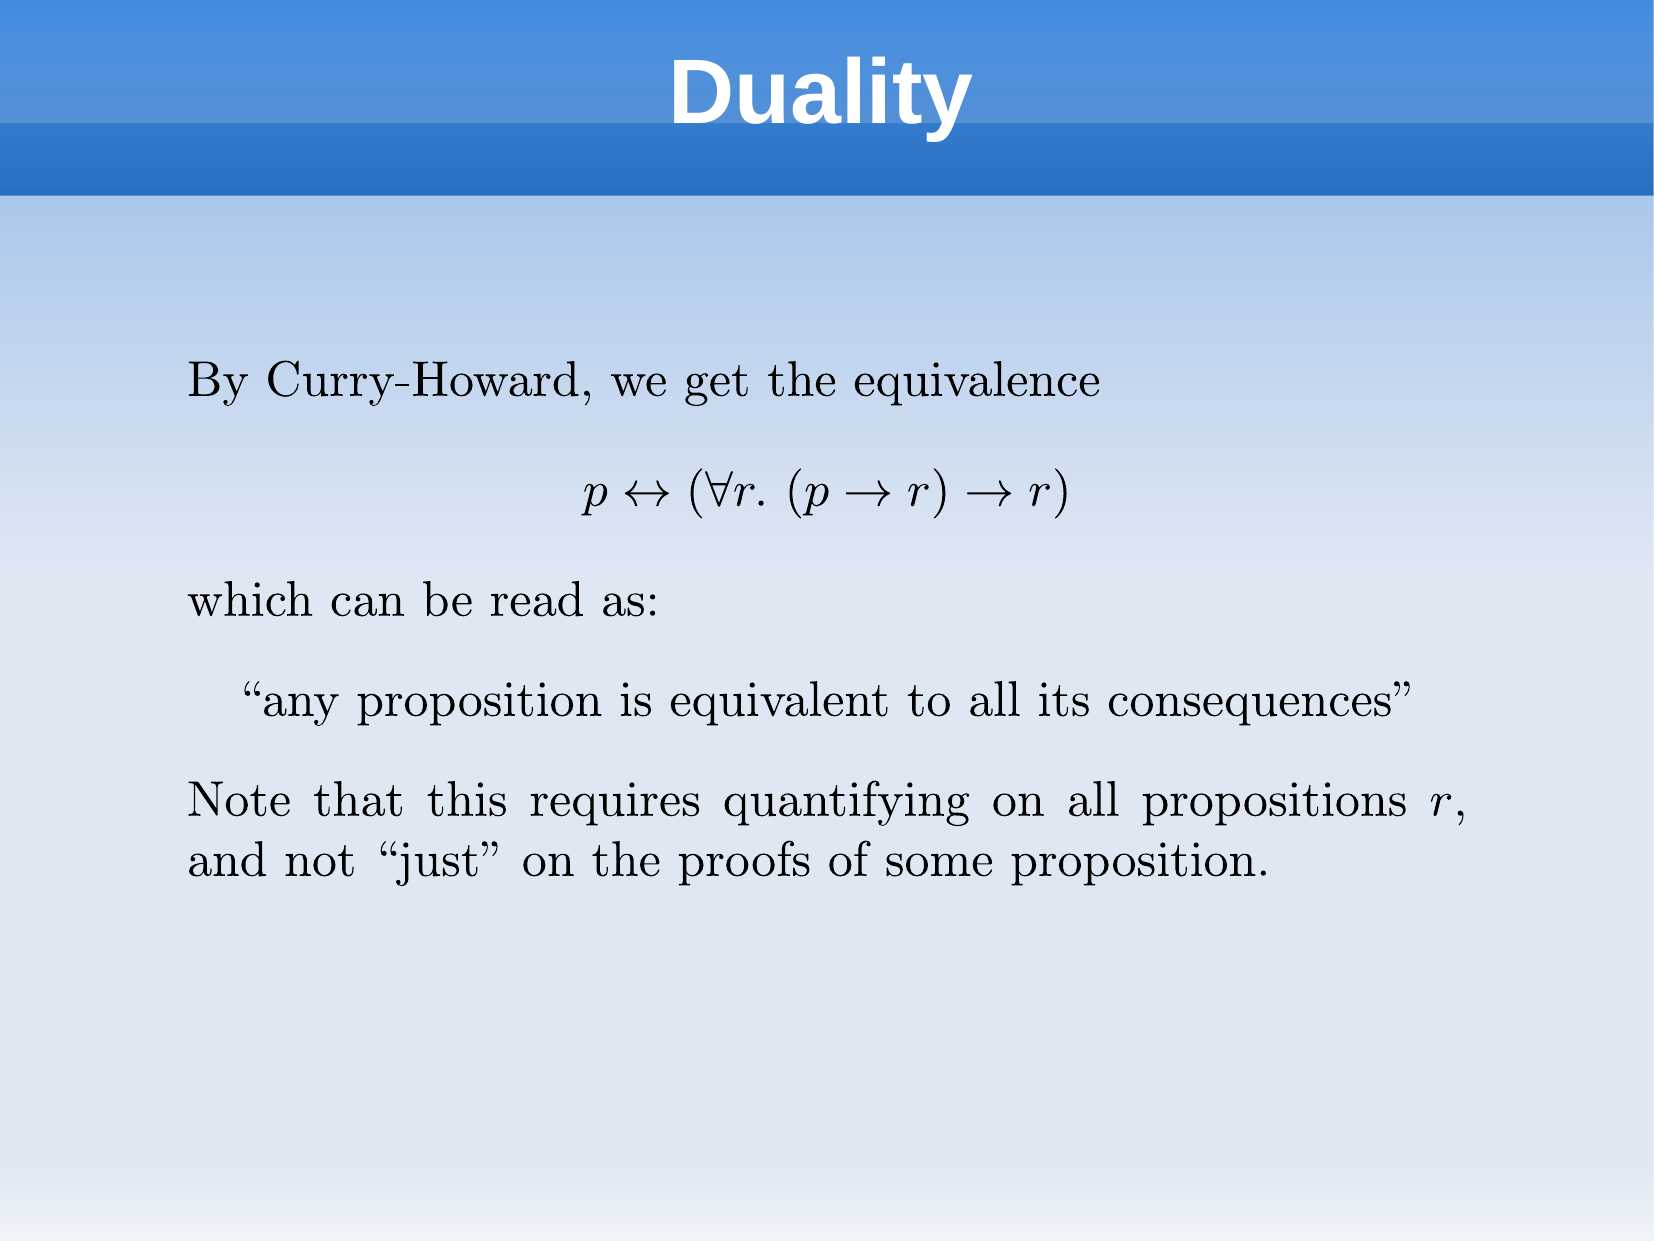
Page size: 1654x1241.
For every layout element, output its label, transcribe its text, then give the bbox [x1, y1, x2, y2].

picture [0, 0, 1654, 1241]
title Duality [76, 0, 1565, 188]
